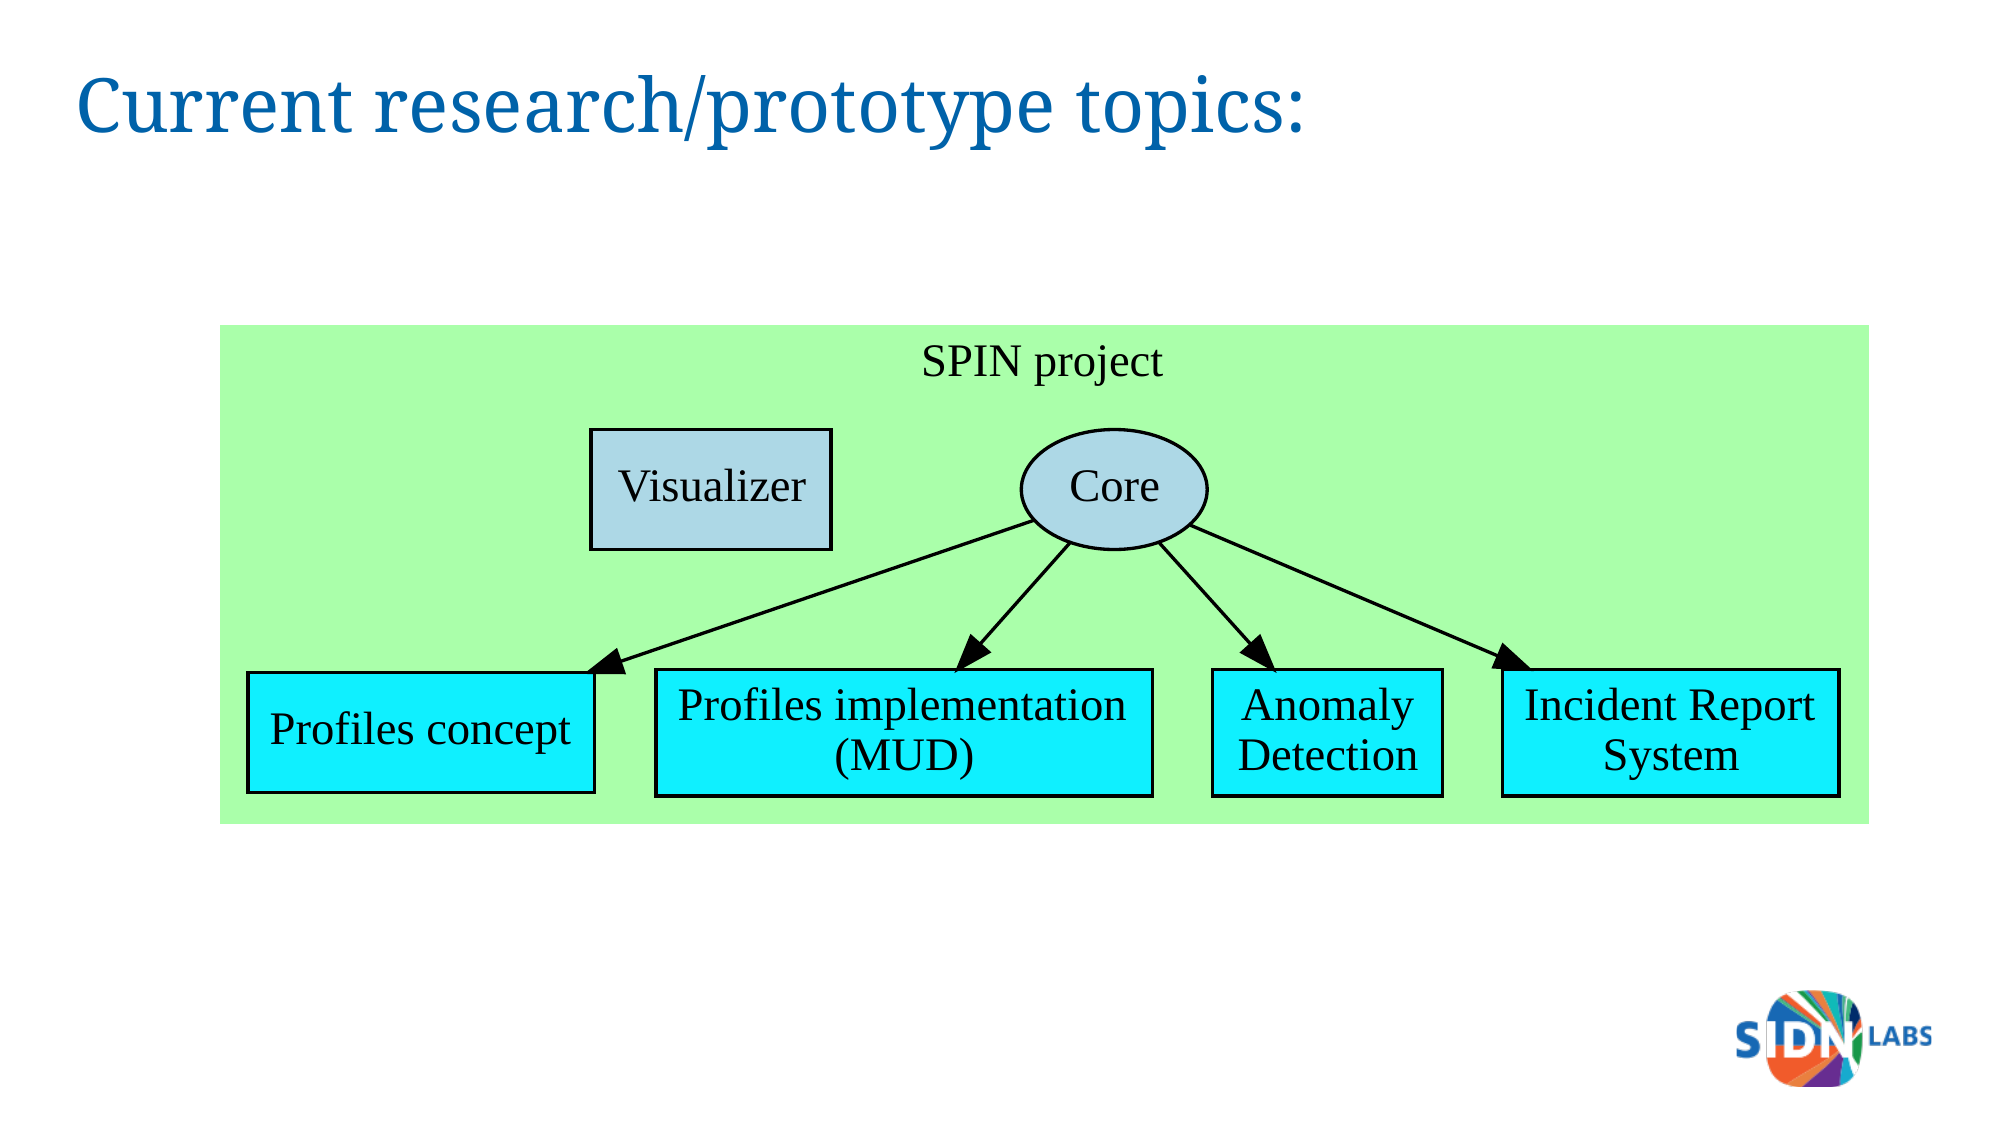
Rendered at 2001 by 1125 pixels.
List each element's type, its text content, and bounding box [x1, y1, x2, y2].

picture [180, 285, 1909, 864]
text_box Current research/prototype topics: [75, 62, 1925, 144]
